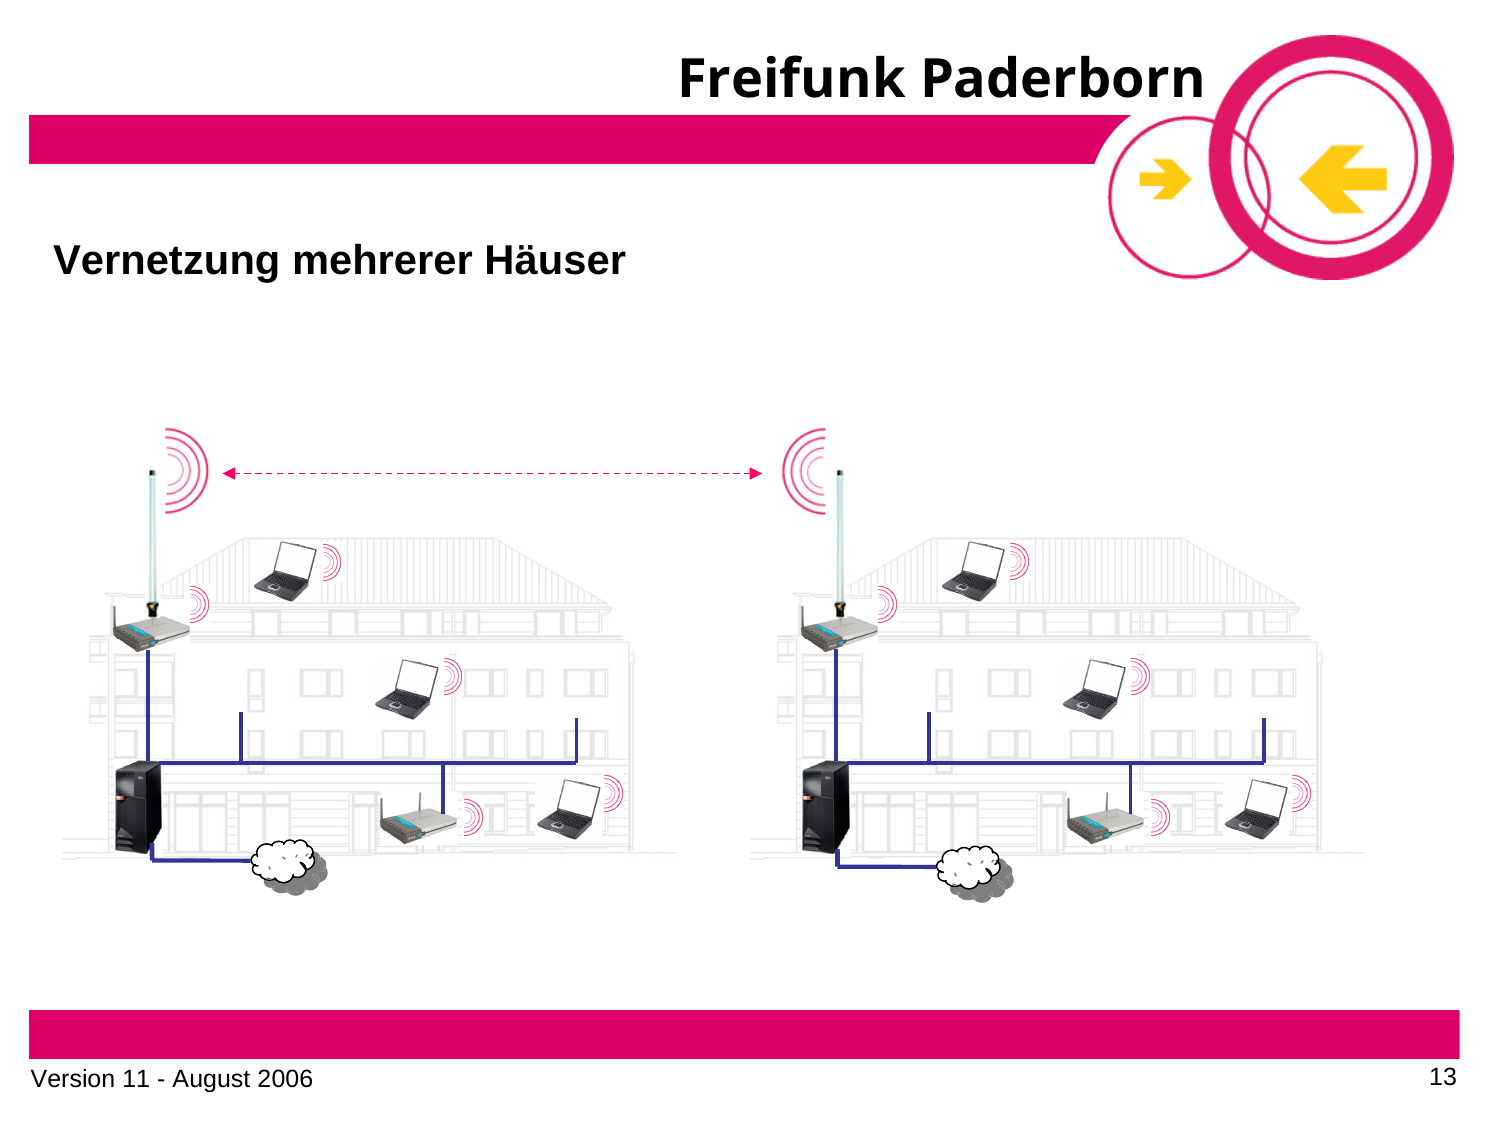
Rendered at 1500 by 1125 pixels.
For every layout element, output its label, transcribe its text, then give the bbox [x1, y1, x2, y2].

picture [779, 426, 828, 518]
text_box [251, 840, 315, 883]
picture [750, 467, 1365, 861]
text_box Vernetzung mehrerer Häuser [53, 233, 1046, 313]
picture [1107, 35, 1454, 280]
picture [62, 467, 677, 861]
text_box [936, 846, 1000, 889]
picture [163, 425, 212, 516]
